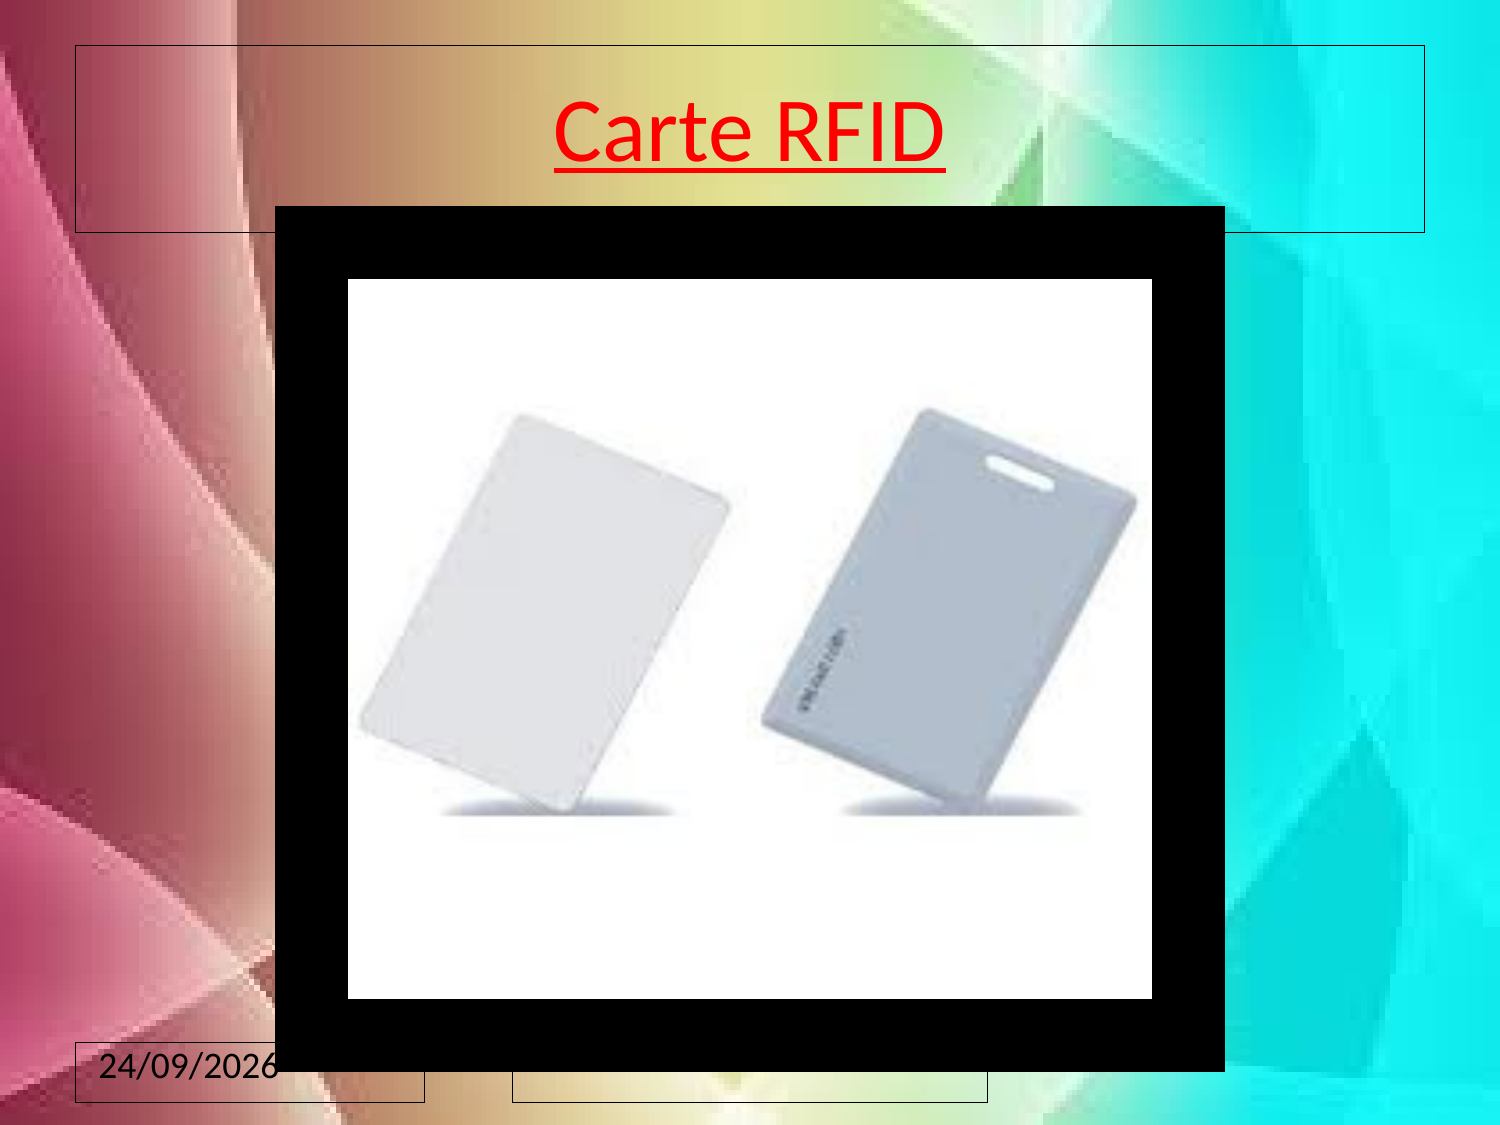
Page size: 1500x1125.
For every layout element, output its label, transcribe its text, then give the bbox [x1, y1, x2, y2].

picture [0, 0, 1500, 1125]
title Carte RFID [75, 45, 1425, 233]
